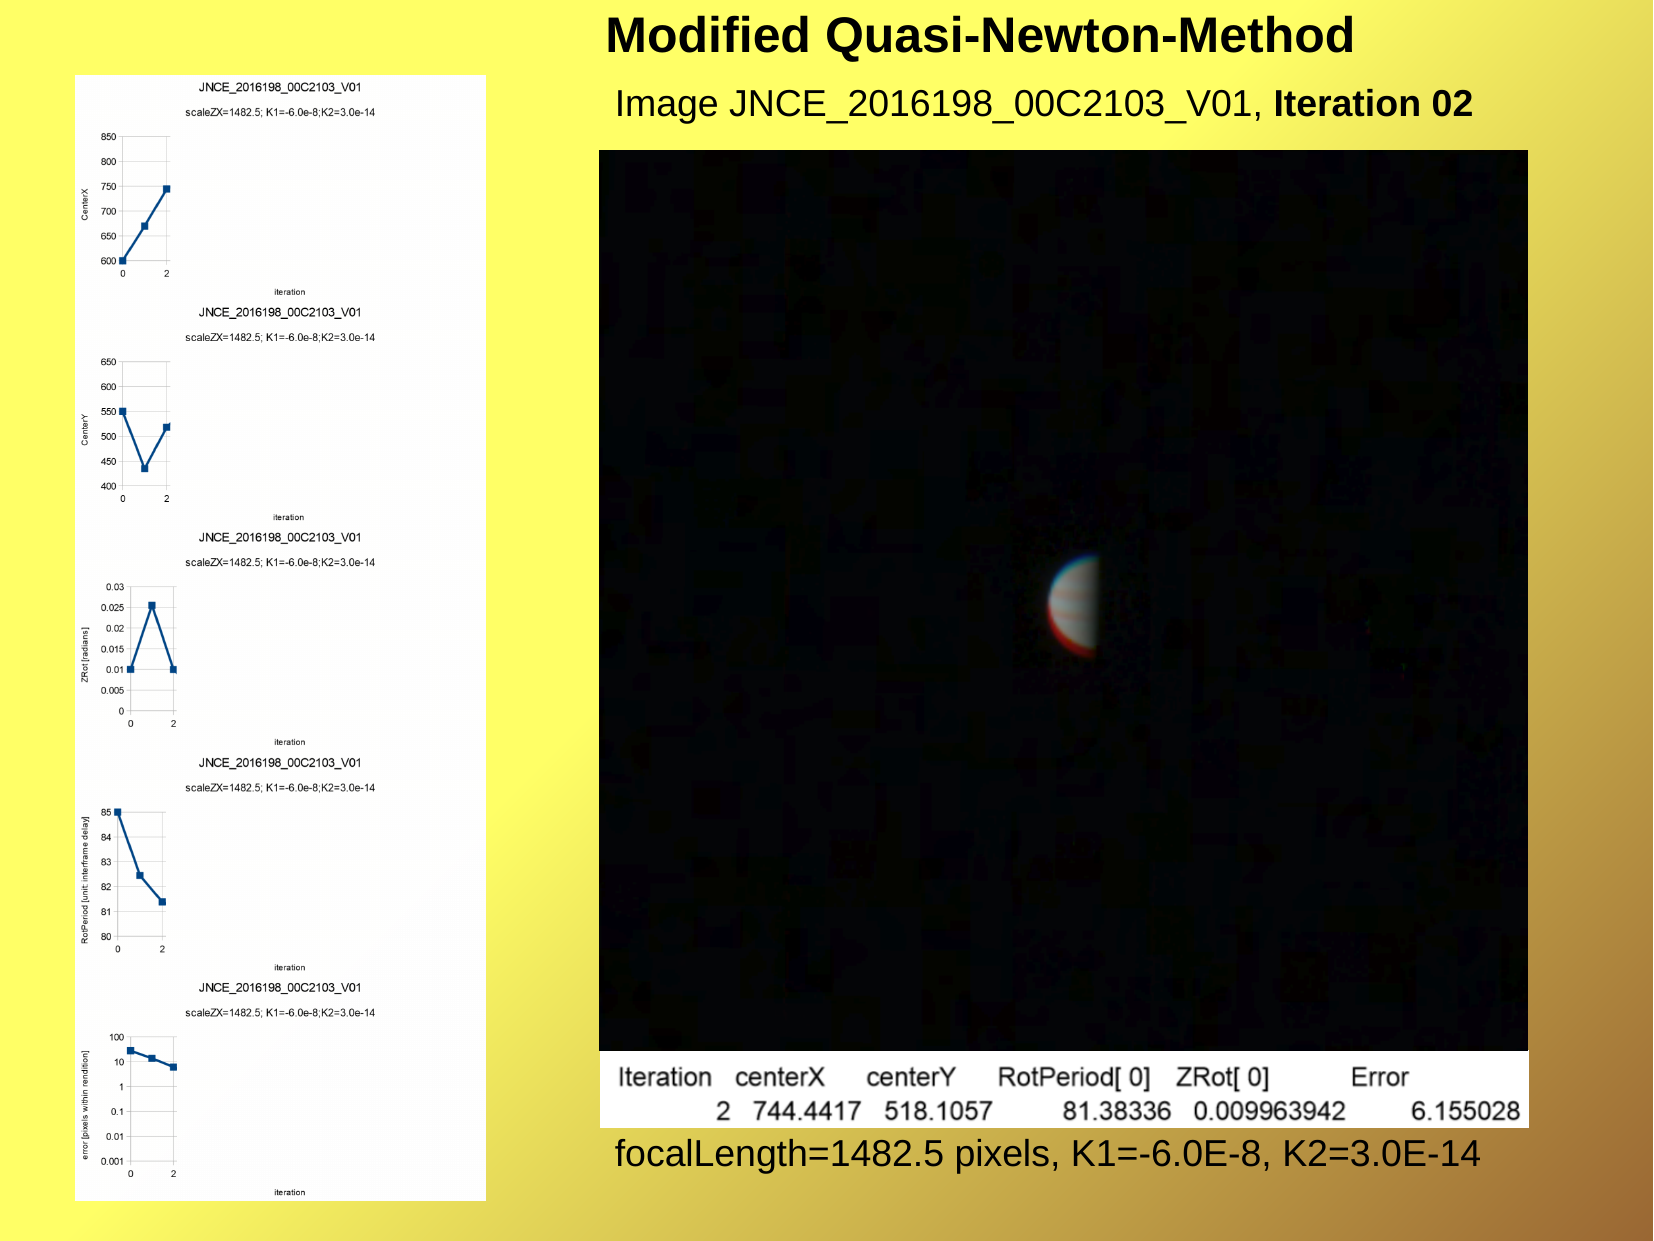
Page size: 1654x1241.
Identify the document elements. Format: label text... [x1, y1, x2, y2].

text_box focalLength=1482.5 pixels, K1=-6.0E-8, K2=3.0E-14 [600, 1125, 1545, 1182]
text_box Image JNCE_2016198_00C2103_V01, Iteration 02 [600, 75, 1516, 134]
picture [75, 75, 486, 1201]
text_box Modified Quasi-Newton-Method [590, 0, 1565, 72]
picture [599, 150, 1529, 1129]
